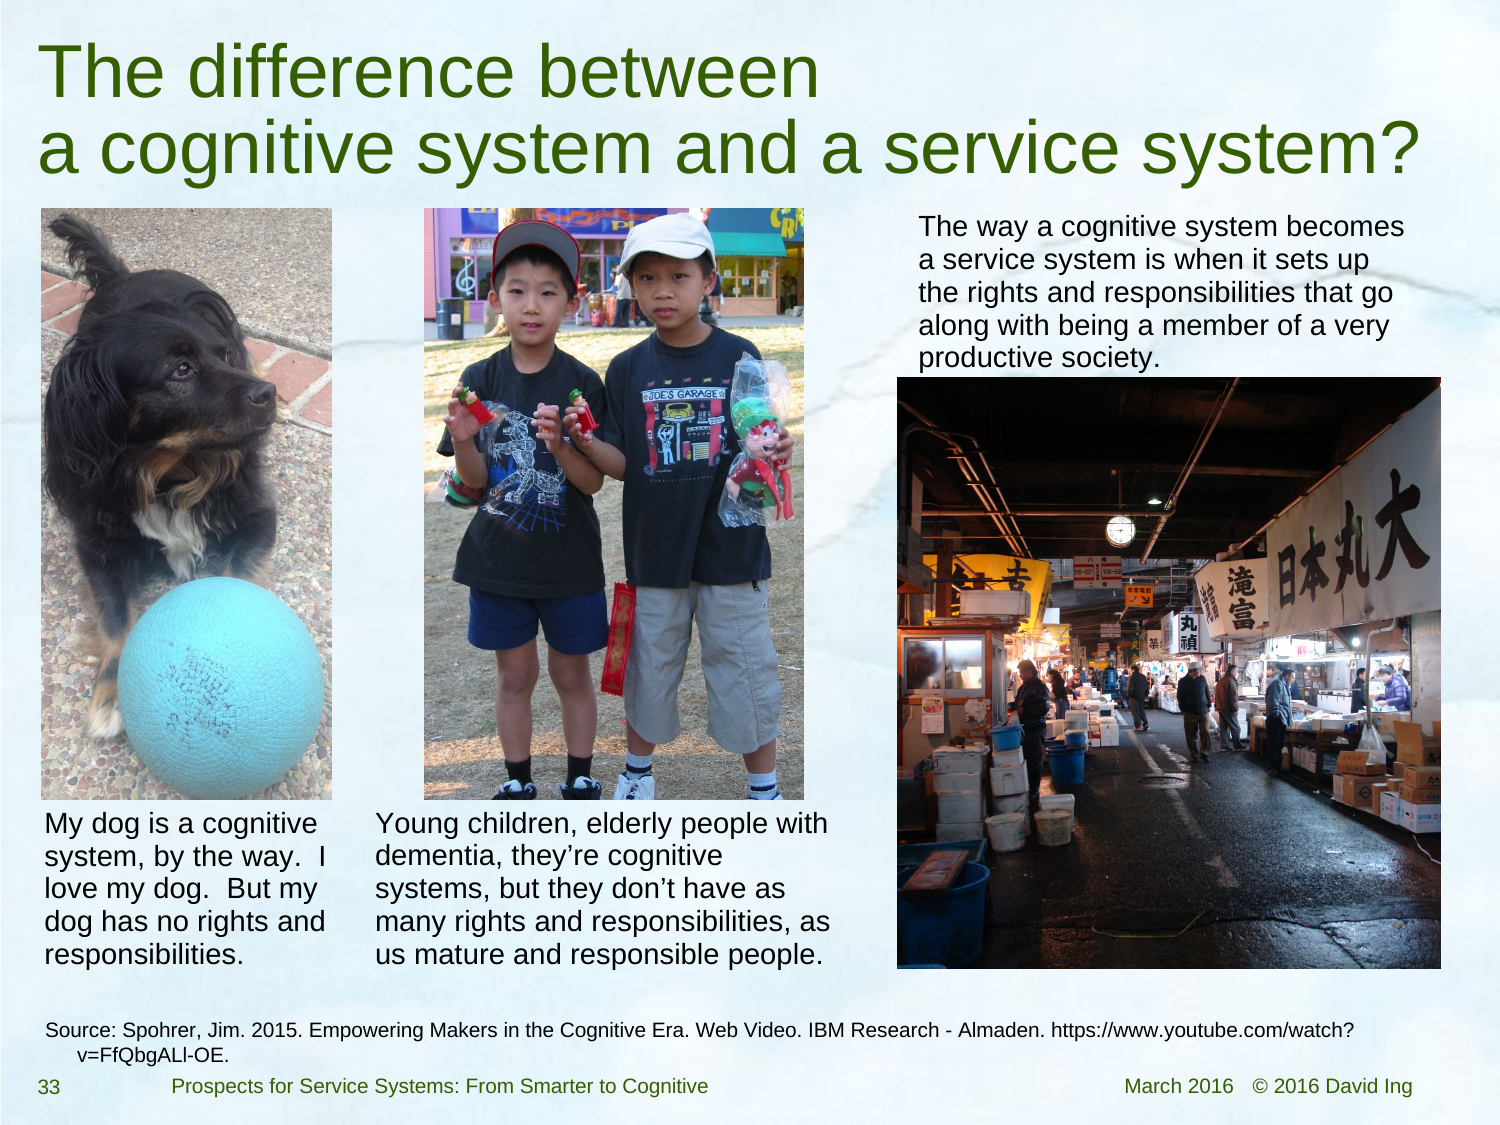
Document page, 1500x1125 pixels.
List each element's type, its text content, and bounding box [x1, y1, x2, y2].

picture [0, 0, 1500, 1125]
text_box Young children, elderly people with dementia, they’re cognitive systems, but they don’t have as many rights and responsibilities, as us mature and responsible people. [360, 799, 851, 1006]
text_box My dog is a cognitive system, by the way. I love my dog. But my dog has no rights and responsibilities. [29, 799, 360, 1006]
text_box Source: Spohrer, Jim. 2015. Empowering Makers in the Cognitive Era. Web Video. IBM Research - Almaden. https://www.youtube.com/watch?v=FfQbgALl-OE. [30, 1009, 1463, 1077]
title The difference between a cognitive system and a service system? [37, 37, 1463, 198]
text_box The way a cognitive system becomes a service system is when it sets up the rights and responsibilities that go along with being a member of a very productive society. [903, 202, 1430, 377]
